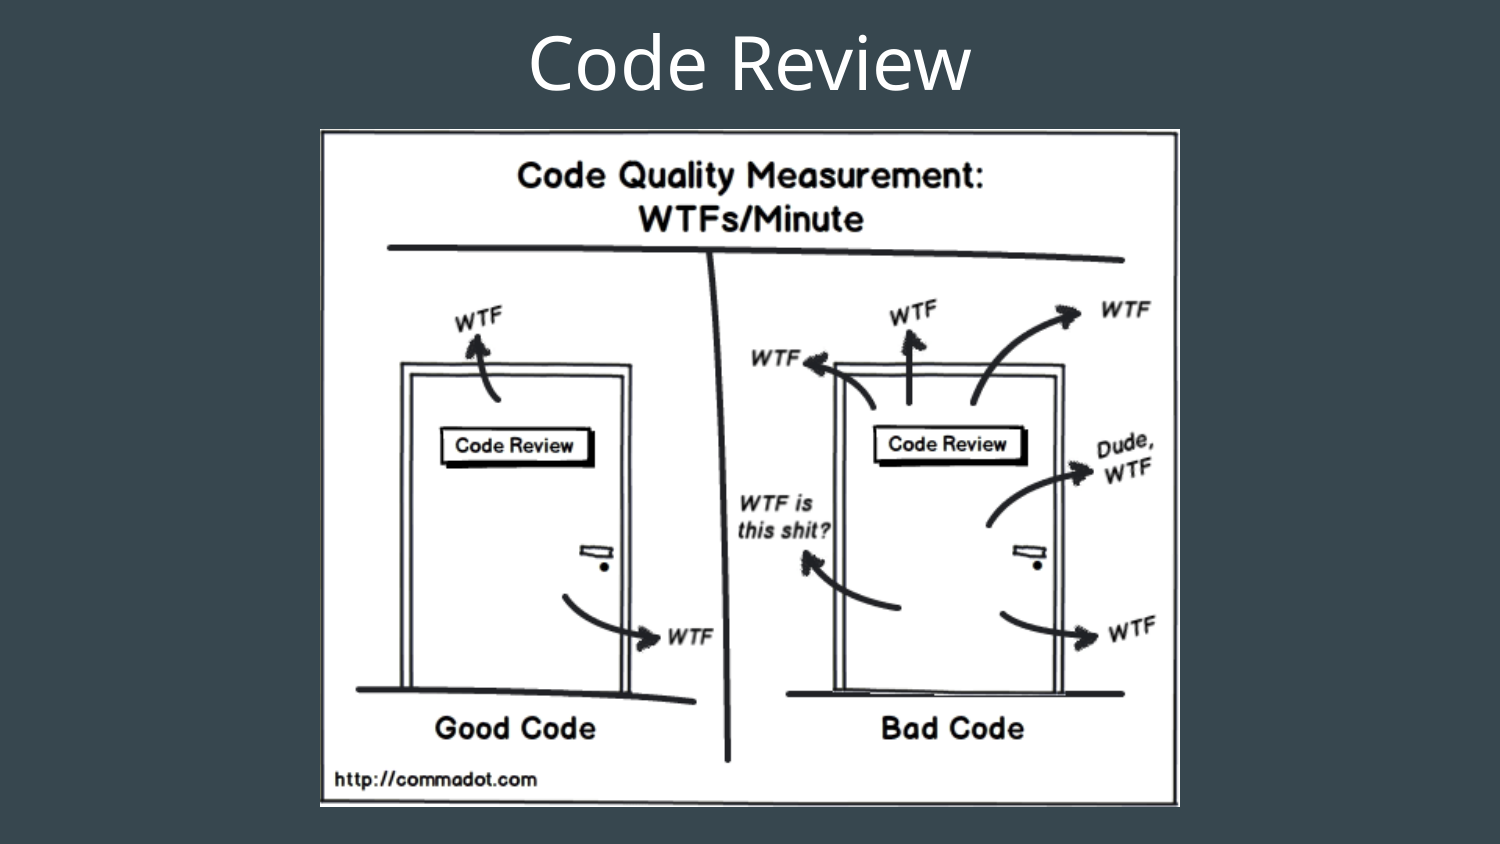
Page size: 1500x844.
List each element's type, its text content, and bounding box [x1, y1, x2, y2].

title Code Review [51, 0, 1449, 130]
picture [320, 129, 1180, 807]
